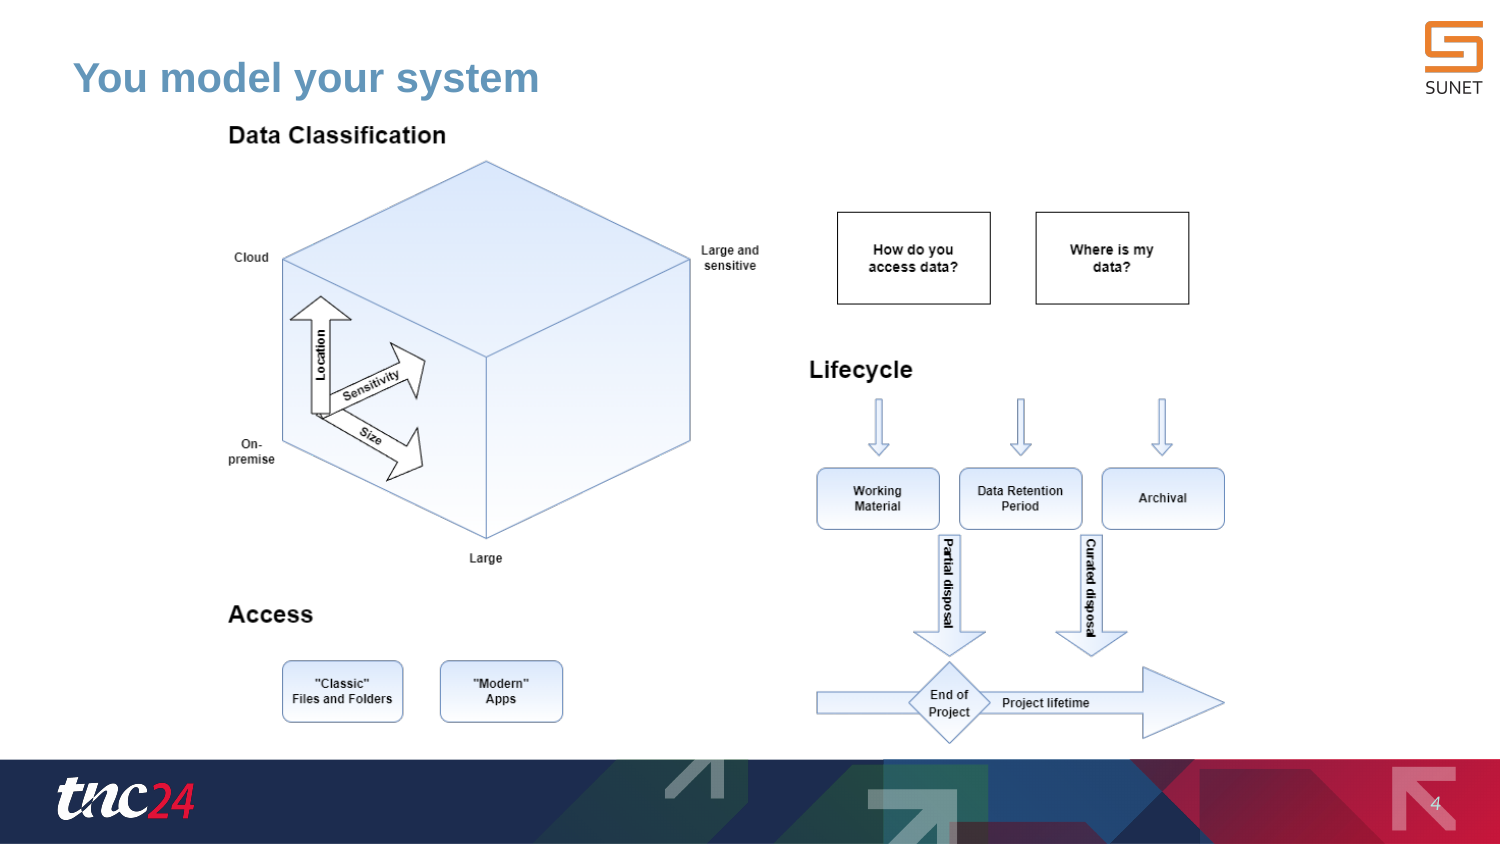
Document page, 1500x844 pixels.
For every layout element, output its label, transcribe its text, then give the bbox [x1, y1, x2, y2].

picture [221, 120, 1225, 744]
picture [1425, 21, 1483, 94]
title You model your system [57, 21, 1442, 136]
picture [57, 777, 225, 823]
